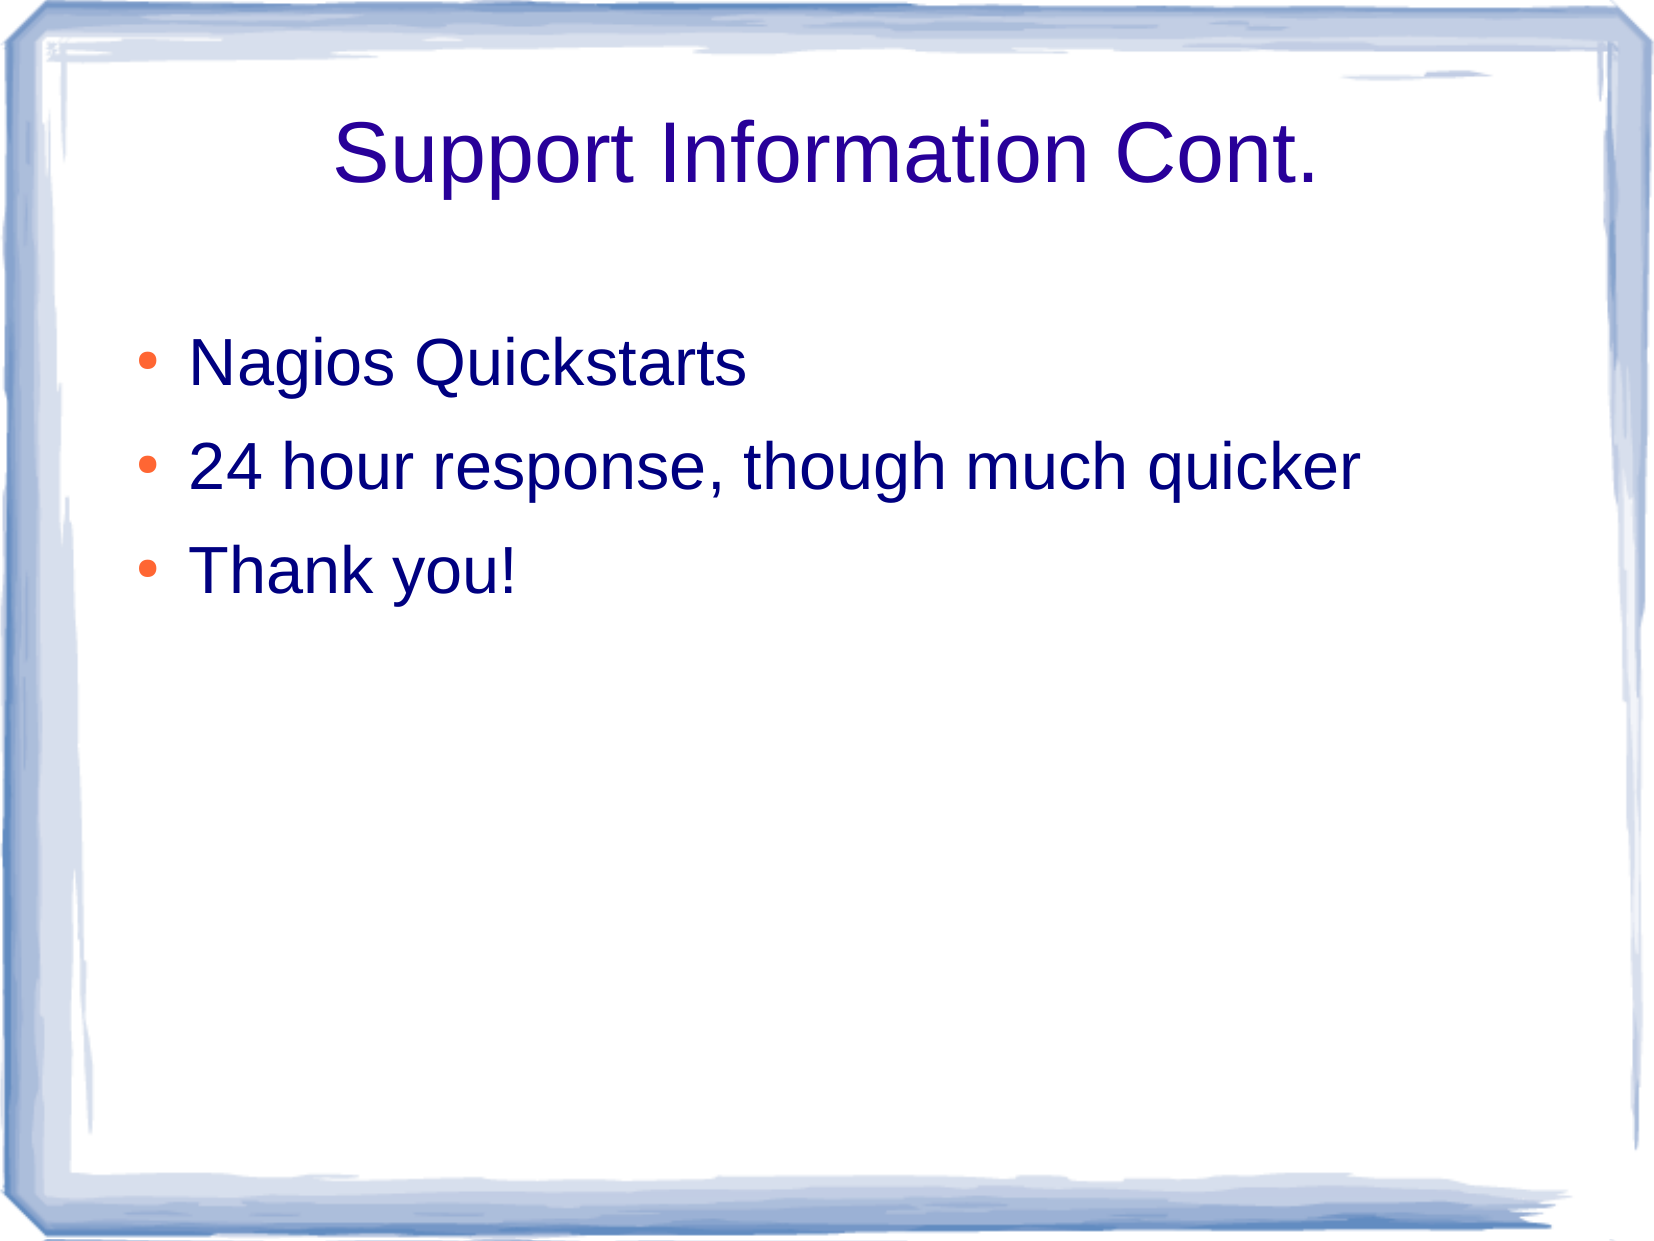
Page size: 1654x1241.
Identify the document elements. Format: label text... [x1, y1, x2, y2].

list Nagios Quickstarts 24 hour response, though much quicker Thank you! [118, 324, 1571, 1004]
title Support Information Cont. [82, 49, 1571, 257]
picture [0, 0, 1654, 1241]
